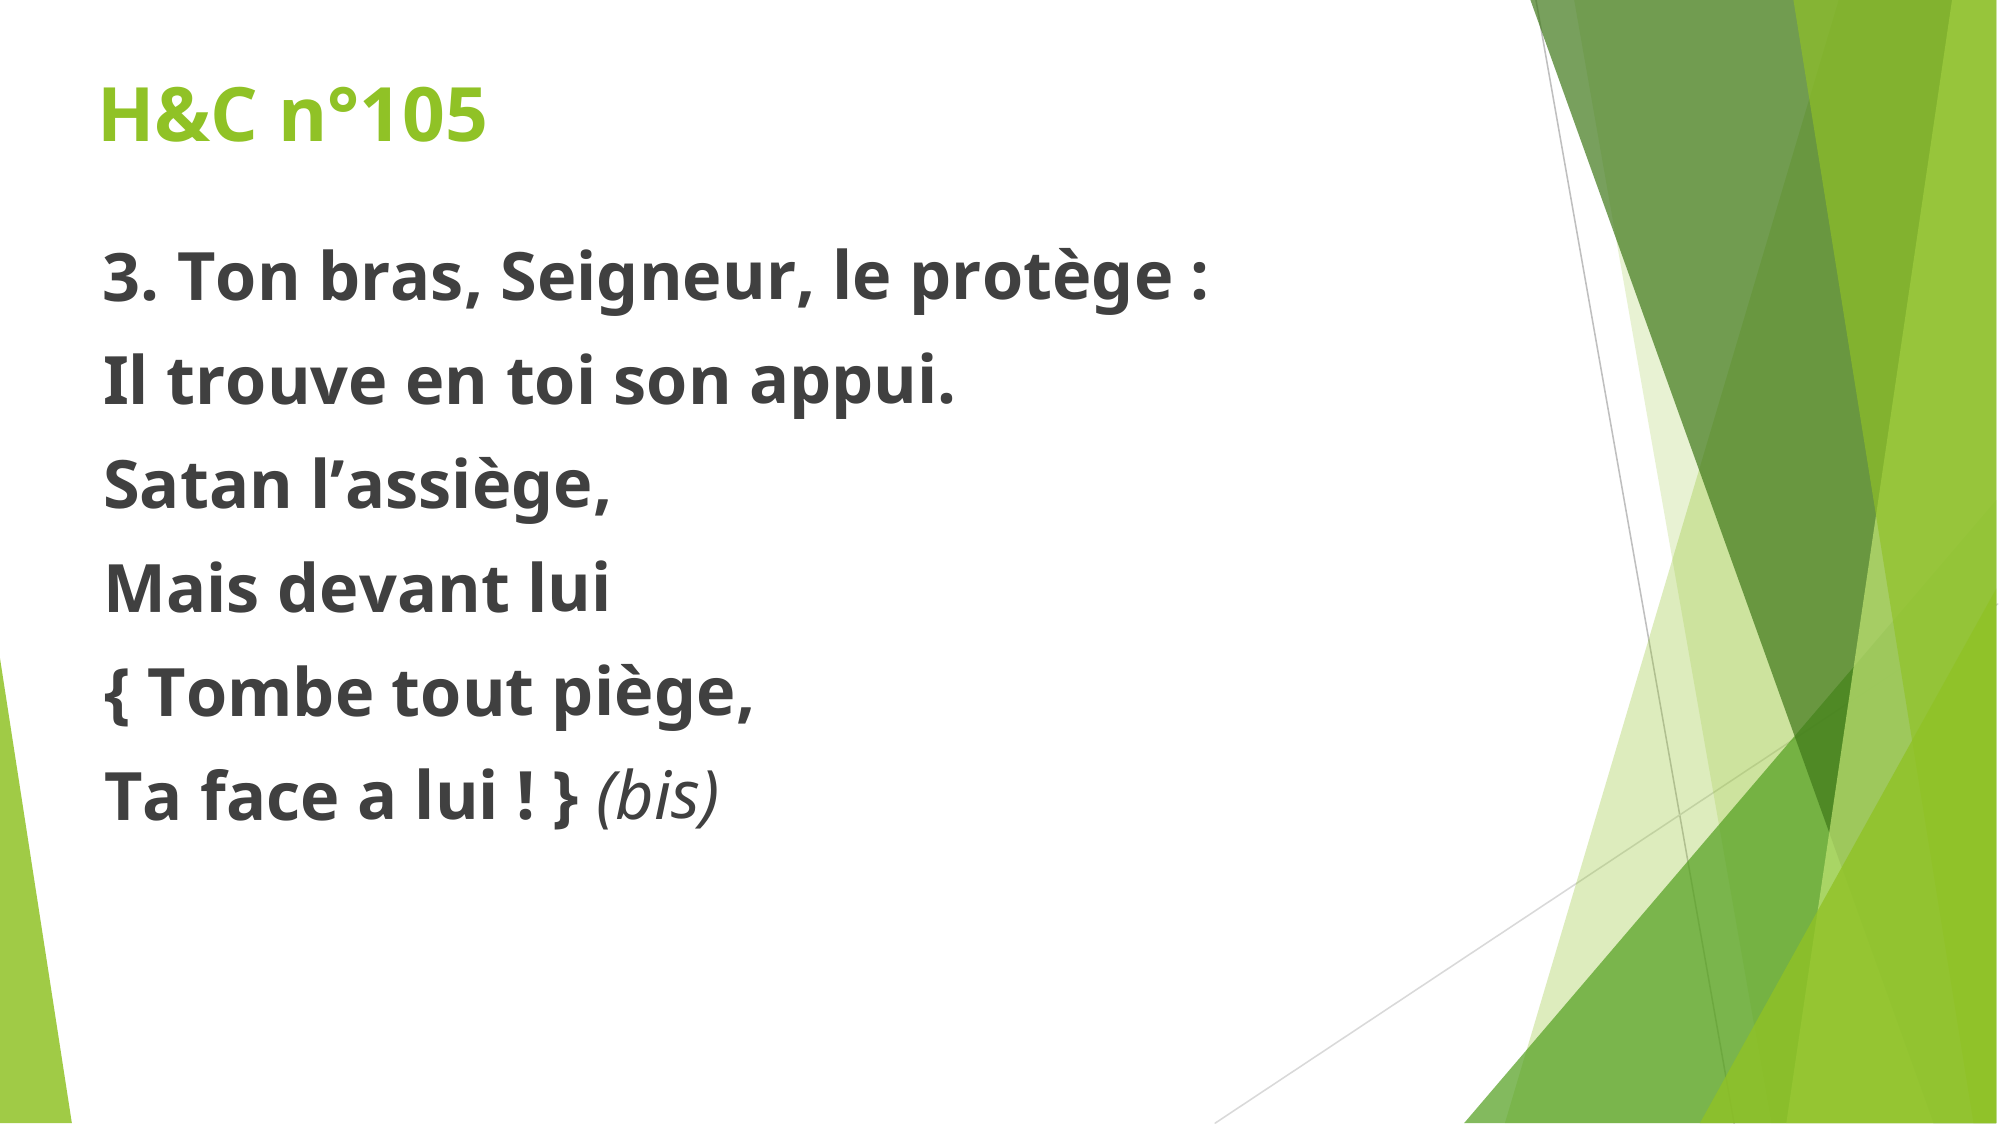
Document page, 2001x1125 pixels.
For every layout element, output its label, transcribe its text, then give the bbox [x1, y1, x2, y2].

text_box H&C n°105 [82, 59, 674, 166]
text_box 3. Ton bras, Seigneur, le protège : Il trouve en toi son appui. Satan l’assiège, Mais devant lui { Tombe tout piège, Ta face a lui ! } (bis) [87, 209, 1974, 1082]
